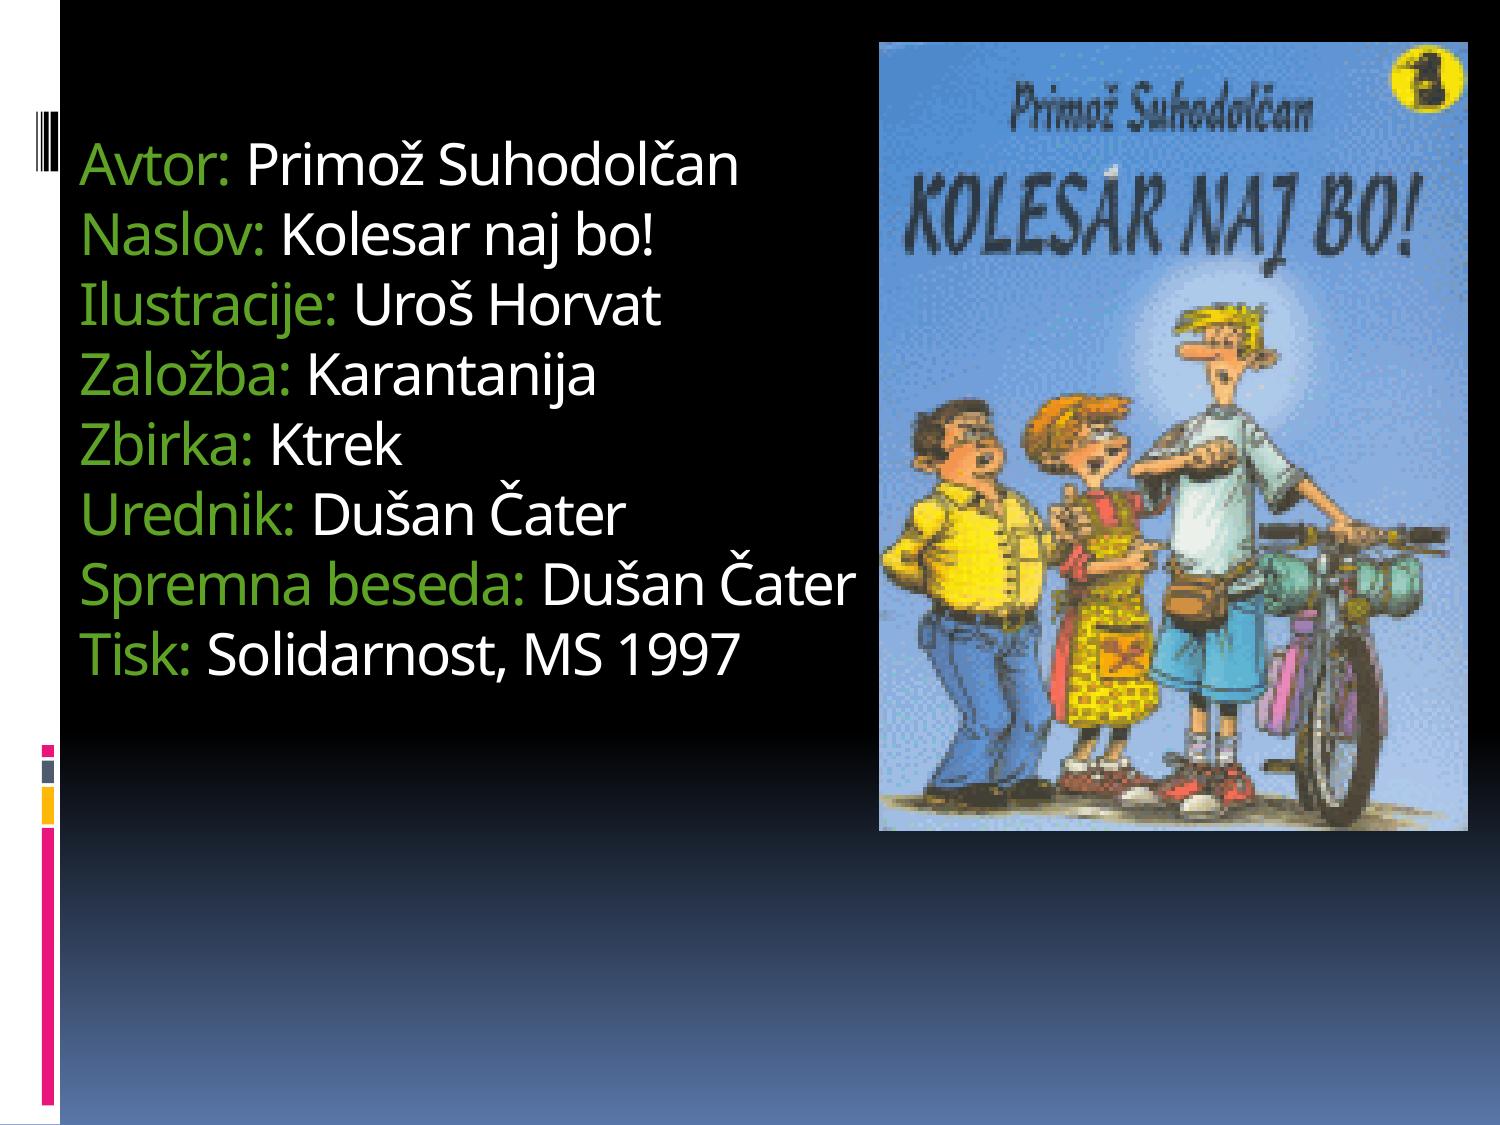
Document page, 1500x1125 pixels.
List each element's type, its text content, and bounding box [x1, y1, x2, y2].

picture [879, 42, 1468, 831]
title Avtor: Primož Suhodolčan Naslov: Kolesar naj bo! Ilustracije: Uroš Horvat Založba: Karantanija Zbirka: Ktrek Urednik: Dušan Čater Spremna beseda: Dušan Čater Tisk: Solidarnost, MS 1997 [64, 0, 1500, 1083]
